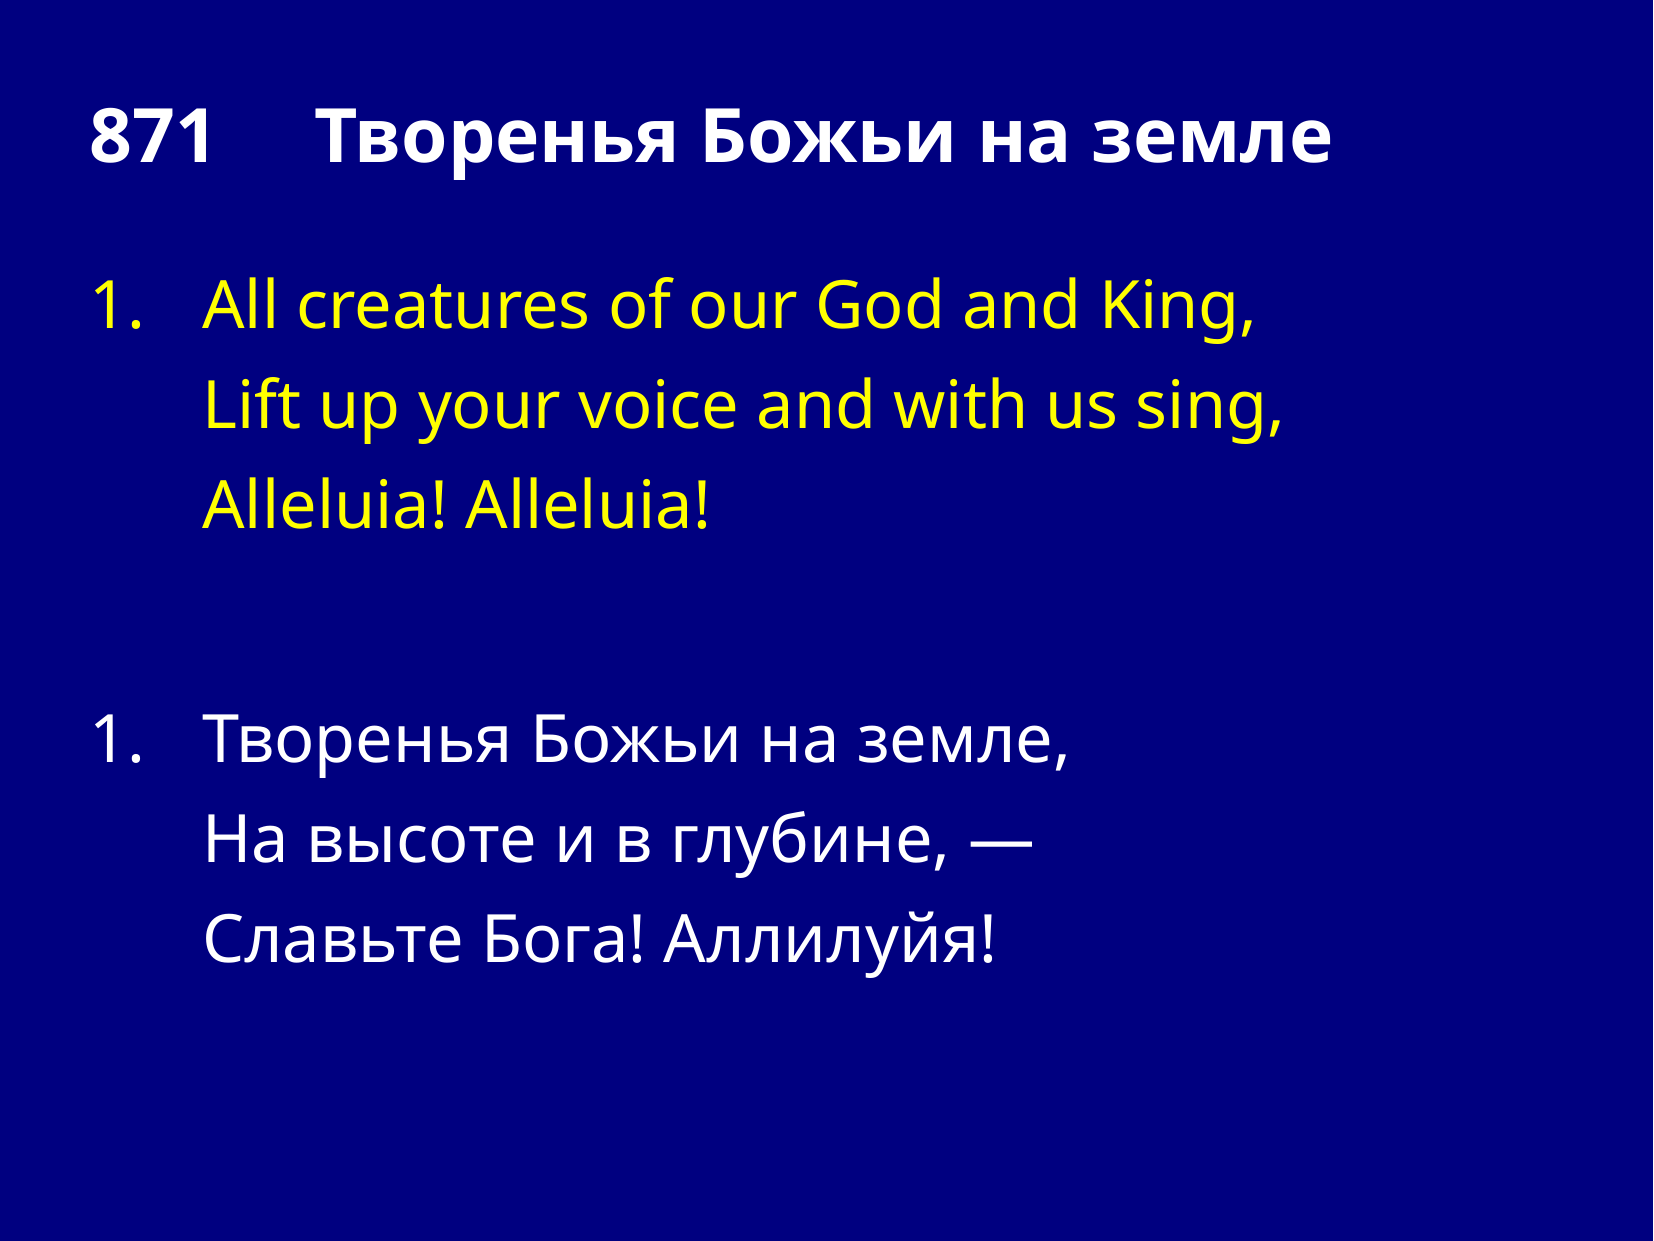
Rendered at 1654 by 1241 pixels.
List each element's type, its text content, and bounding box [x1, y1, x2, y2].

text_box 1. All creatures of our God and King, Lift up your voice and with us sing, Alleluia! Alleluia! [75, 188, 1576, 638]
text_box 1. Творенья Божьи на земле, На высоте и в глубине, ― Славьте Бога! Аллилуйя! [75, 675, 1576, 1163]
text_box 871 Творенья Божьи на земле [75, 75, 1576, 188]
